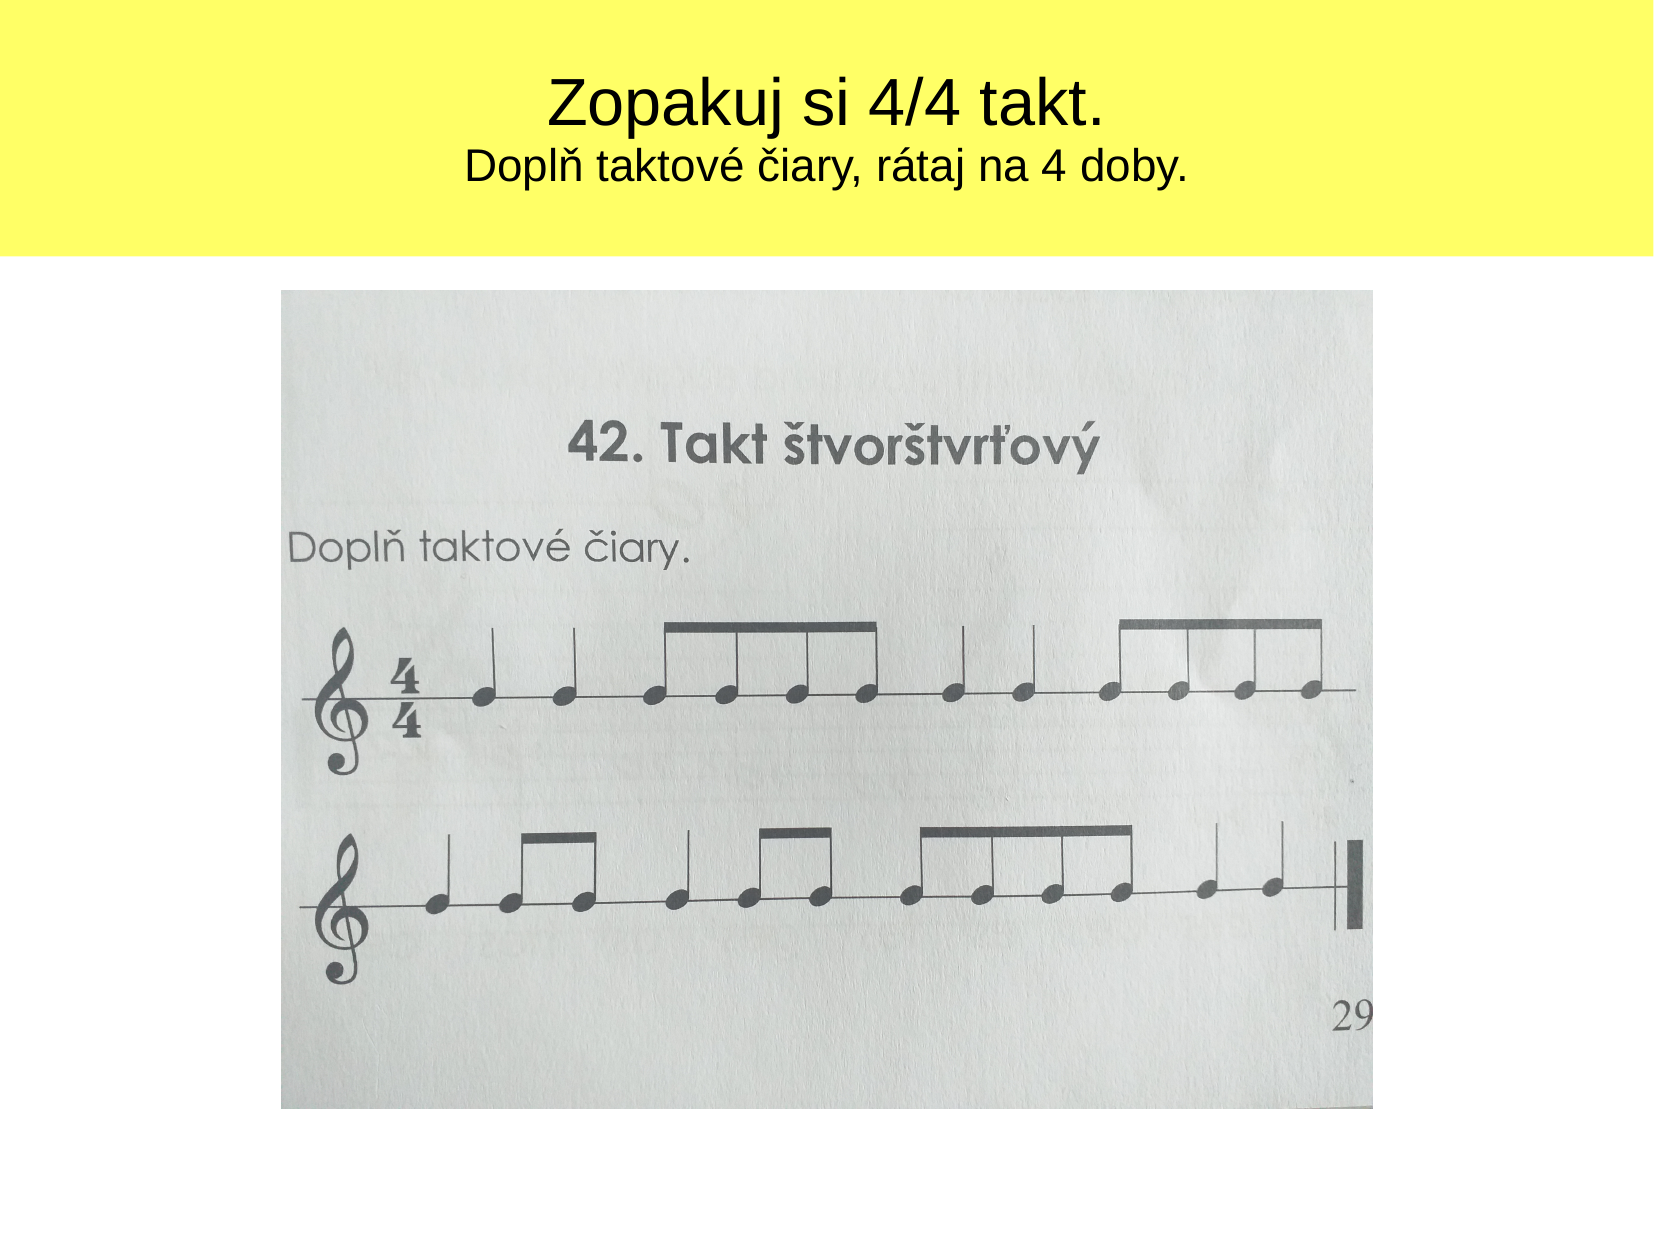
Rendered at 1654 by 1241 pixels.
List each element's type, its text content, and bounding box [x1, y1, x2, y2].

picture [281, 290, 1373, 1109]
title Zopakuj si 4/4 takt. Doplň taktové čiary, rátaj na 4 doby. [0, 0, 1654, 257]
